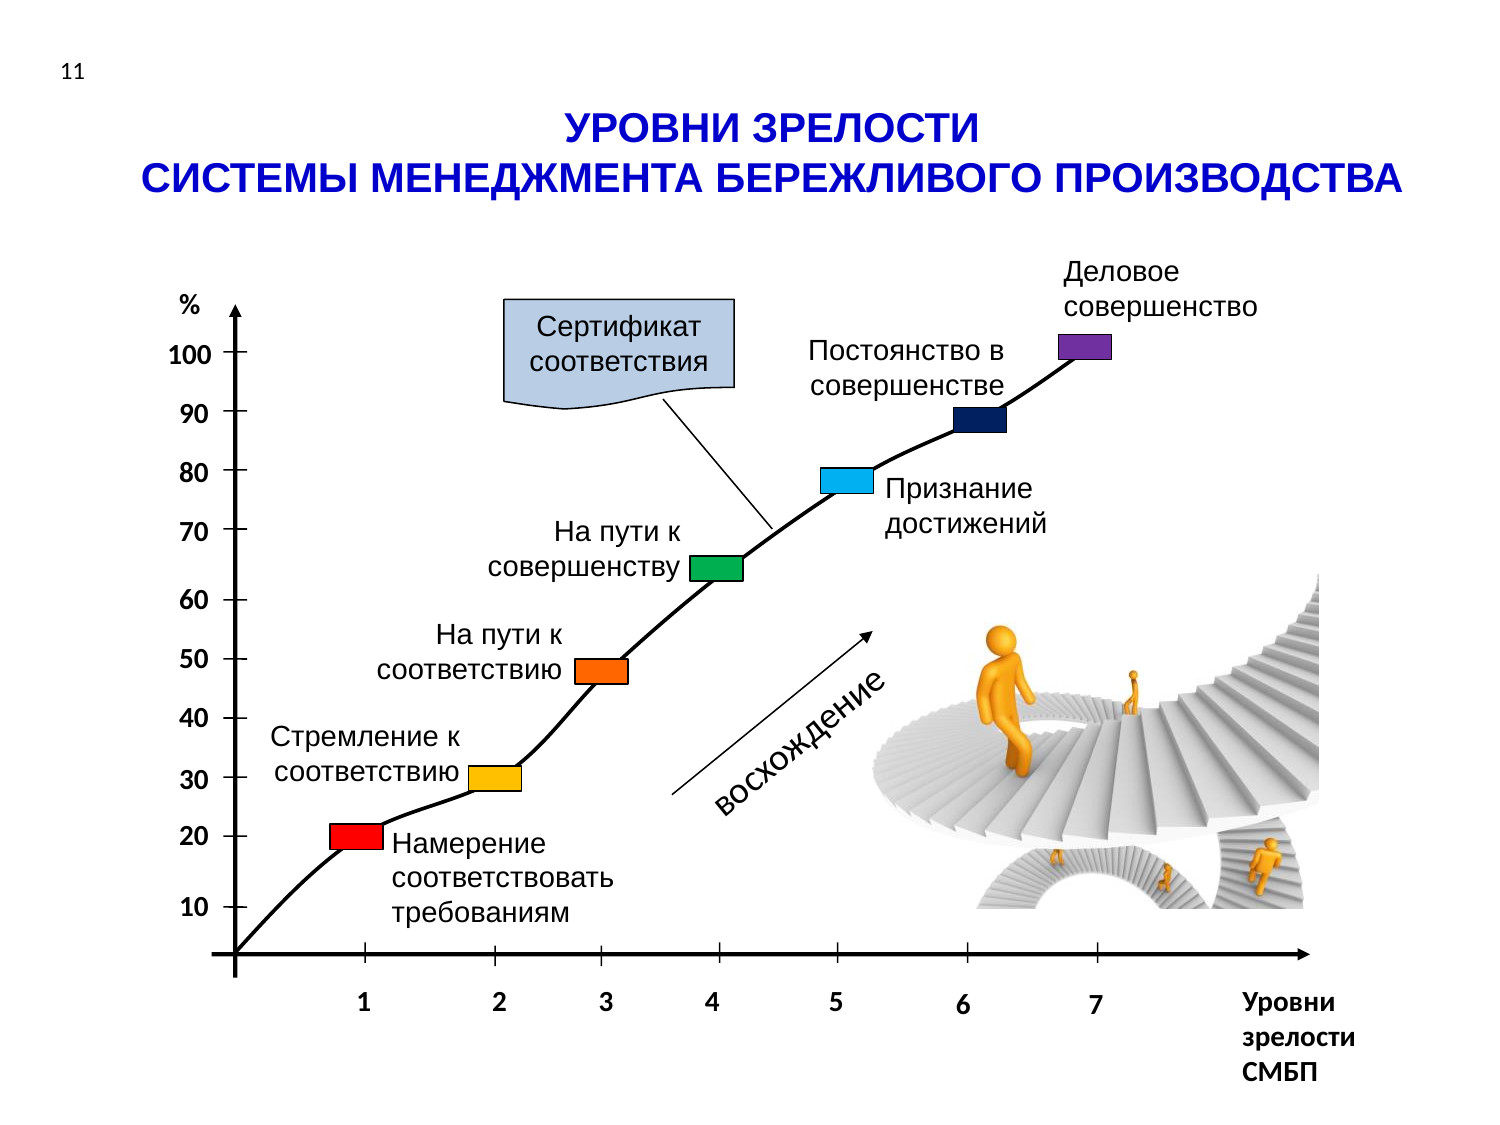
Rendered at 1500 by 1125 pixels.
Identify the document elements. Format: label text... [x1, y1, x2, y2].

text_box На пути к соответствию [273, 608, 578, 693]
text_box Стремление к соответствию [229, 710, 475, 796]
text_box Признание достижений [870, 461, 1175, 547]
text_box 90 [164, 387, 247, 438]
text_box 70 [164, 505, 247, 556]
text_box [578, 658, 628, 684]
text_box 3 [583, 974, 637, 1025]
text_box [475, 766, 522, 792]
text_box УРОВНИ ЗРЕЛОСТИ СИСТЕМЫ МЕНЕДЖМЕНТА БЕРЕЖЛИВОГО ПРОИЗВОДСТВА [112, 93, 1433, 220]
text_box 1 [341, 974, 395, 1025]
text_box восхождение [656, 600, 957, 874]
text_box Постоянство в совершенстве [715, 323, 1020, 409]
text_box <номер> [0, 39, 101, 100]
text_box Уровни зрелости СМБП [1227, 974, 1440, 1095]
text_box 40 [164, 691, 247, 741]
text_box [820, 468, 870, 494]
text_box 50 [164, 632, 247, 682]
text_box 30 [164, 753, 247, 804]
text_box 2 [477, 974, 531, 1025]
text_box 10 [164, 880, 247, 930]
text_box [329, 824, 376, 850]
text_box % [164, 277, 247, 328]
text_box [696, 555, 744, 581]
text_box 20 [164, 809, 247, 860]
text_box [953, 409, 1007, 433]
text_box 7 [1073, 977, 1127, 1028]
text_box 80 [164, 446, 247, 497]
text_box 60 [164, 573, 247, 623]
text_box [671, 631, 873, 795]
text_box 5 [814, 974, 868, 1025]
text_box 4 [690, 974, 744, 1025]
picture [872, 574, 1319, 909]
text_box [1058, 334, 1112, 360]
text_box Деловое совершенство [1048, 244, 1353, 330]
text_box 6 [941, 977, 995, 1028]
text_box Намерение соответствовать требованиям [376, 816, 681, 937]
text_box На пути к совершенству [391, 504, 696, 590]
text_box [211, 953, 364, 978]
text_box 100 [152, 328, 236, 378]
text_box Сертификат соответствия [503, 299, 735, 409]
